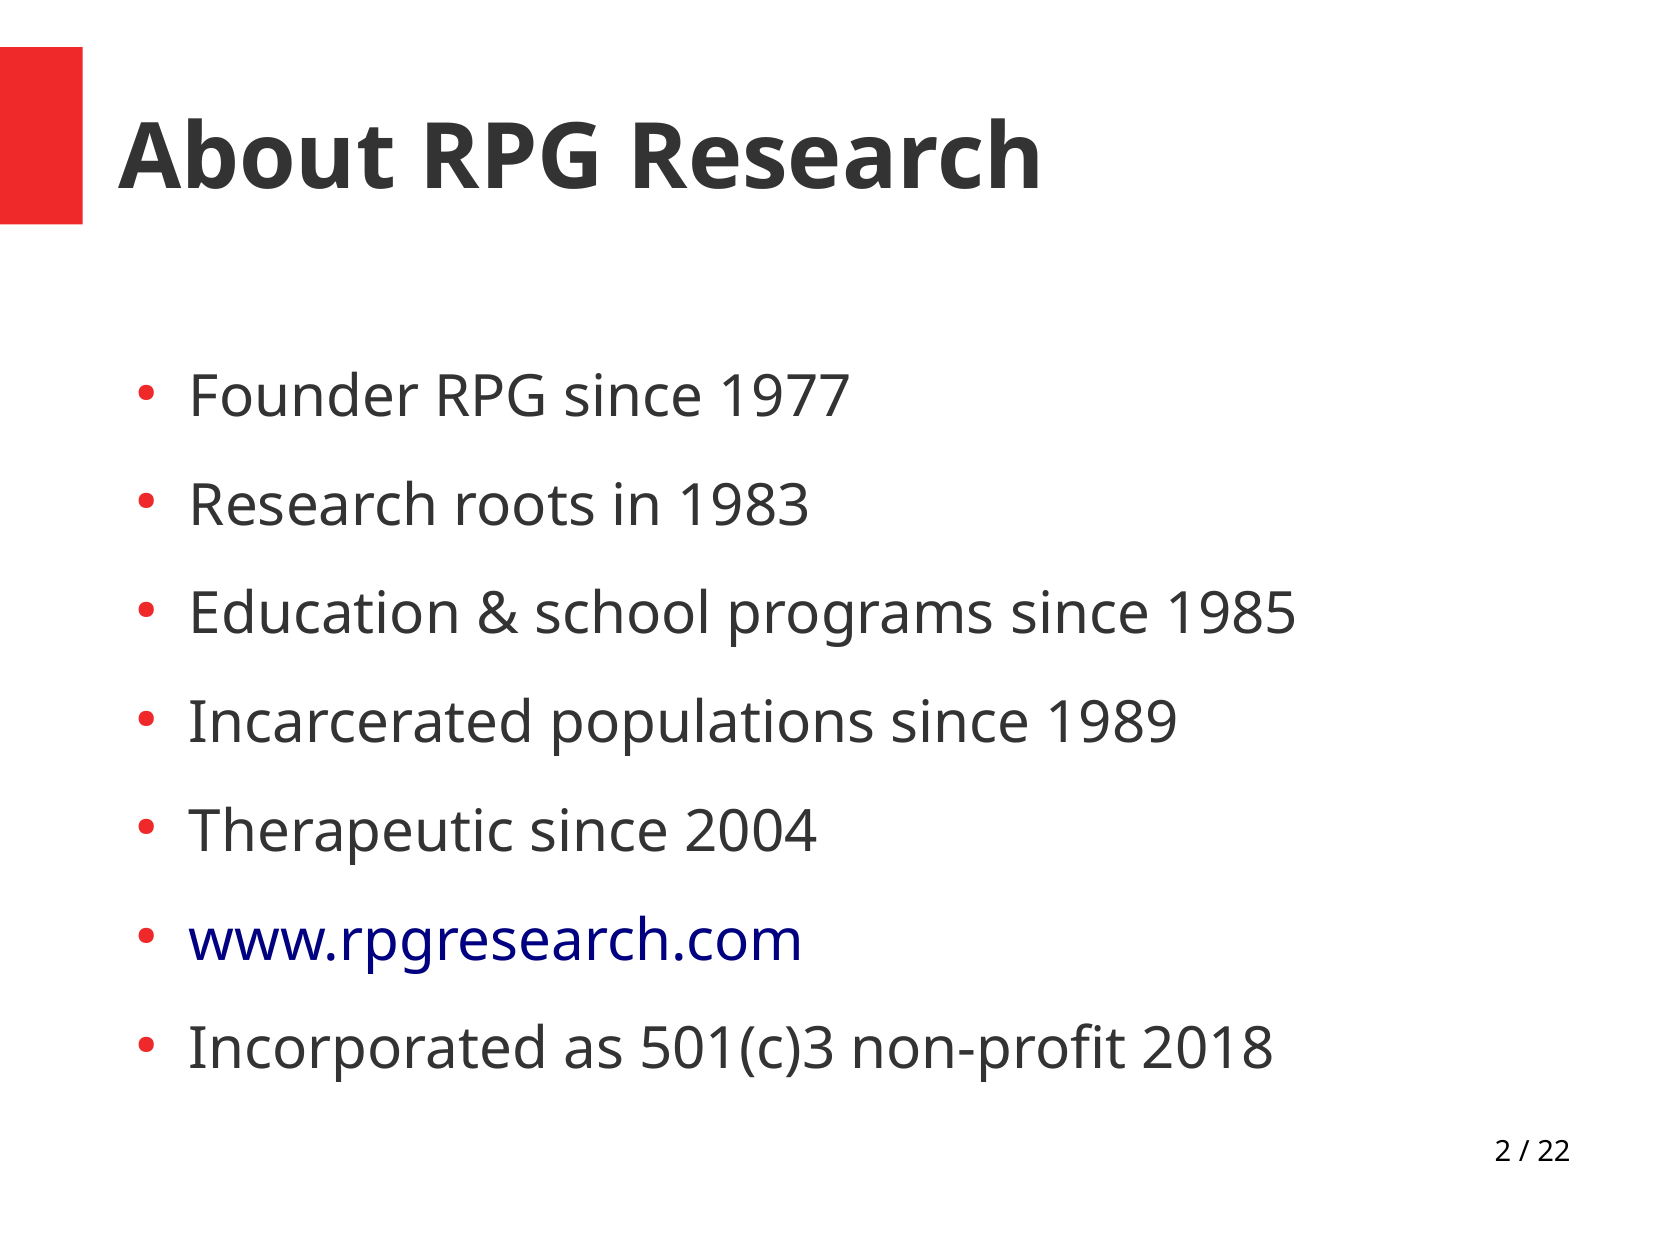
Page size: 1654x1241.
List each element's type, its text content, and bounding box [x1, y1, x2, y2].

title About RPG Research [118, 49, 1571, 257]
list Founder RPG since 1977 Research roots in 1983 Education & school programs since 1985 Incarcerated populations since 1989 Therapeutic since 2004 www.rpgresearch.com Incorporated as 501(c)3 non-profit 2018 [118, 354, 1536, 1074]
